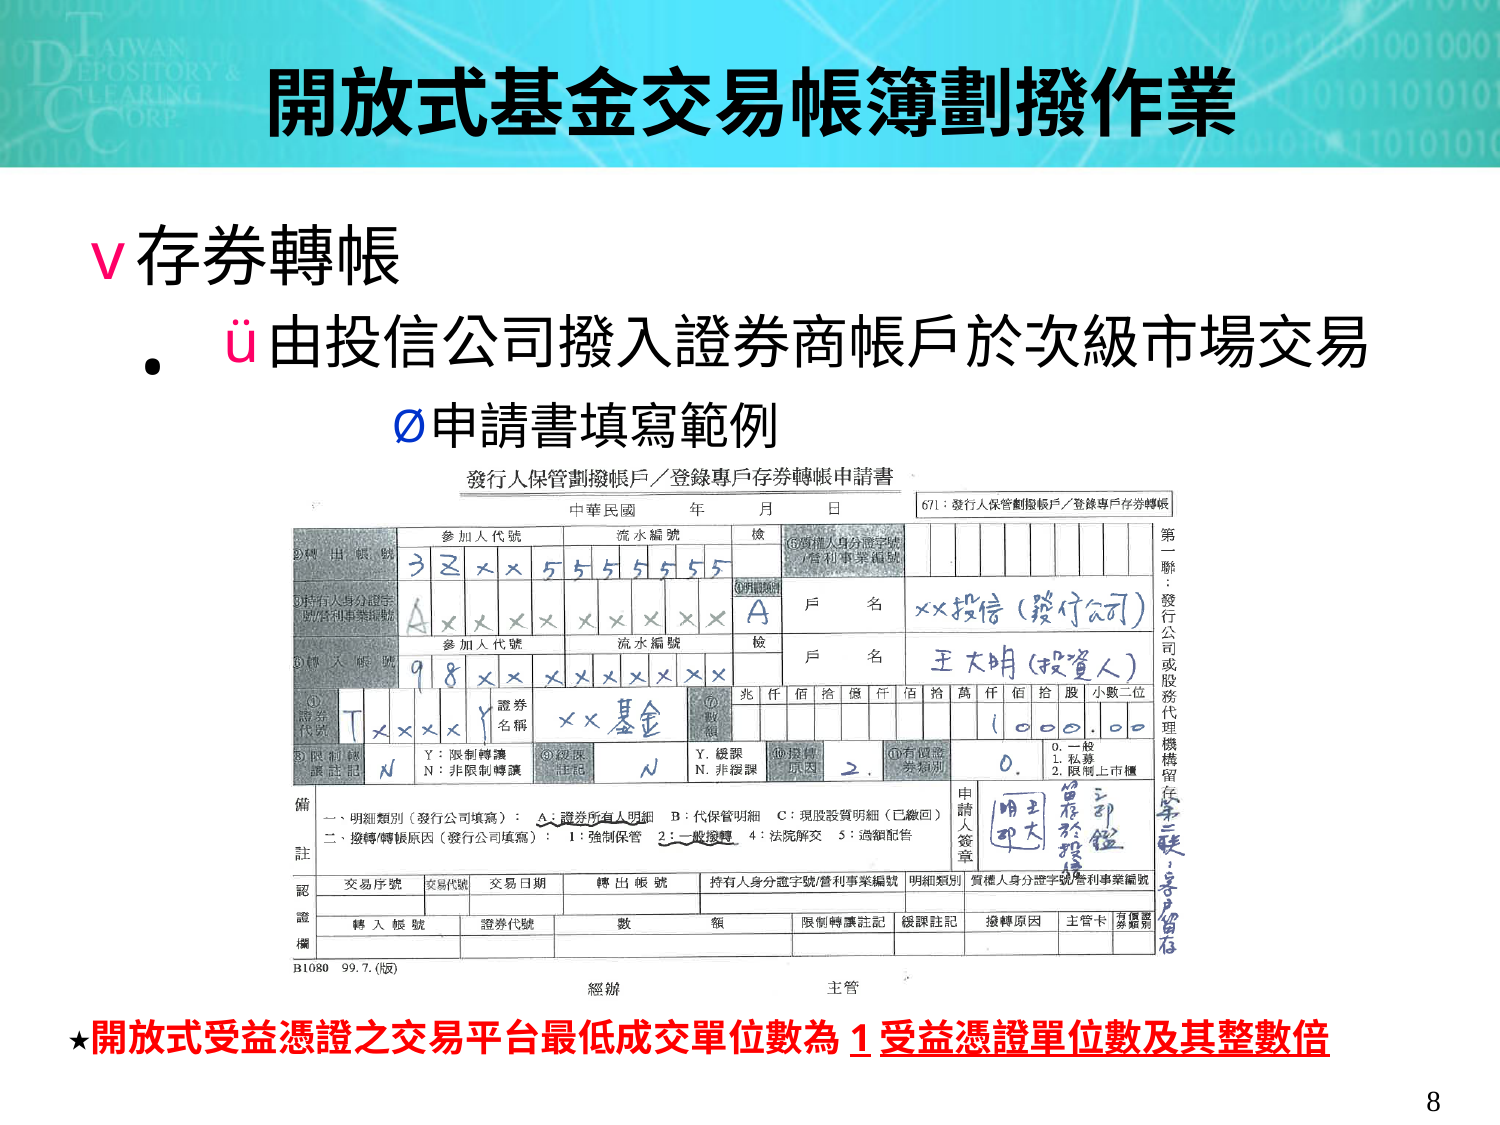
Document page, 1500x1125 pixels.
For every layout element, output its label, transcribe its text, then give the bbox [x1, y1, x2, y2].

title 開放式基金交易帳簿劃撥作業 [76, 42, 1427, 159]
text_box [1411, 1074, 1500, 1125]
list 存券轉帳 由投信公司撥入證券商帳戶於次級市場交易 申請書填寫範例 [76, 220, 1427, 976]
text_box 開放式受益憑證之交易平台最低成交單位數為1受益憑證單位數及其整數倍 [53, 976, 1436, 1067]
picture [289, 467, 1187, 976]
